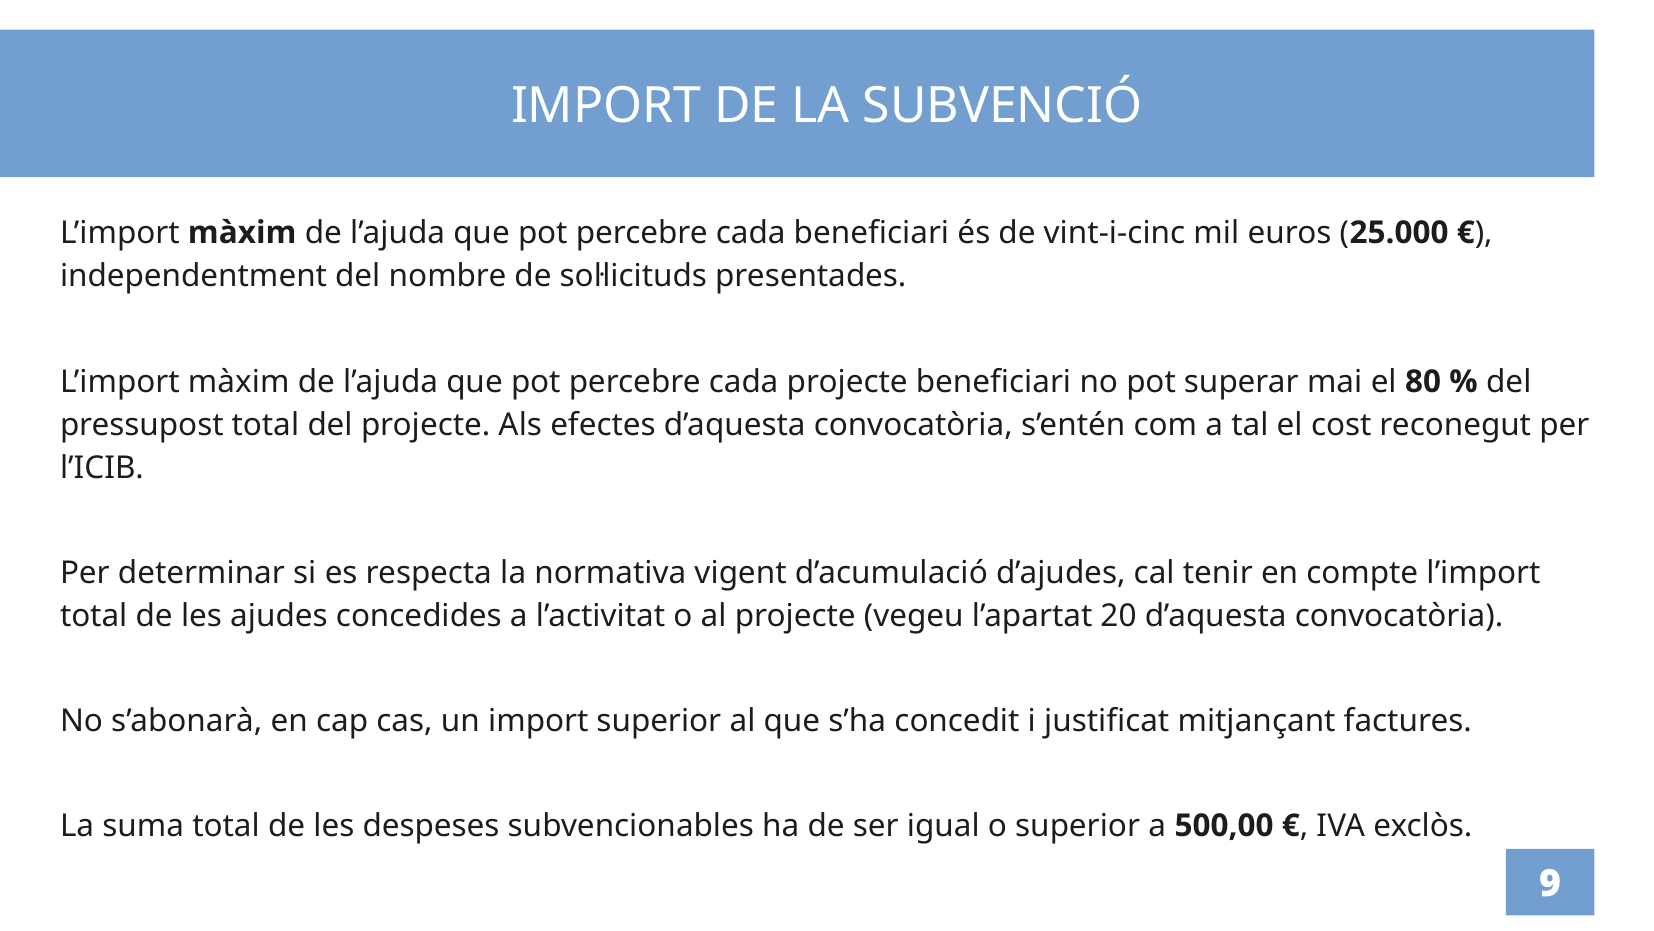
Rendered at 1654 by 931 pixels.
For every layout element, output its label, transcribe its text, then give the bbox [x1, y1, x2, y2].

title IMPORT DE LA SUBVENCIÓ [59, 44, 1595, 163]
list L’import màxim de l’ajuda que pot percebre cada beneficiari és de vint-i-cinc mil euros (25.000 €), independentment del nombre de sol·licituds presentades. L’import màxim de l’ajuda que pot percebre cada projecte beneficiari no pot superar mai el 80 % del pressupost total del projecte. Als efectes d’aquesta convocatòria, s’entén com a tal el cost reconegut per l’ICIB. Per determinar si es respecta la normativa vigent d’acumulació d’ajudes, cal tenir en compte l’import total de les ajudes concedides a l’activitat o al projecte (vegeu l’apartat 20 d’aquesta convocatòria). No s’abonarà, en cap cas, un import superior al que s’ha concedit i justificat mitjançant factures. La suma total de les despeses subvencionables ha de ser igual o superior a 500,00 €, IVA exclòs. [60, 210, 1606, 856]
